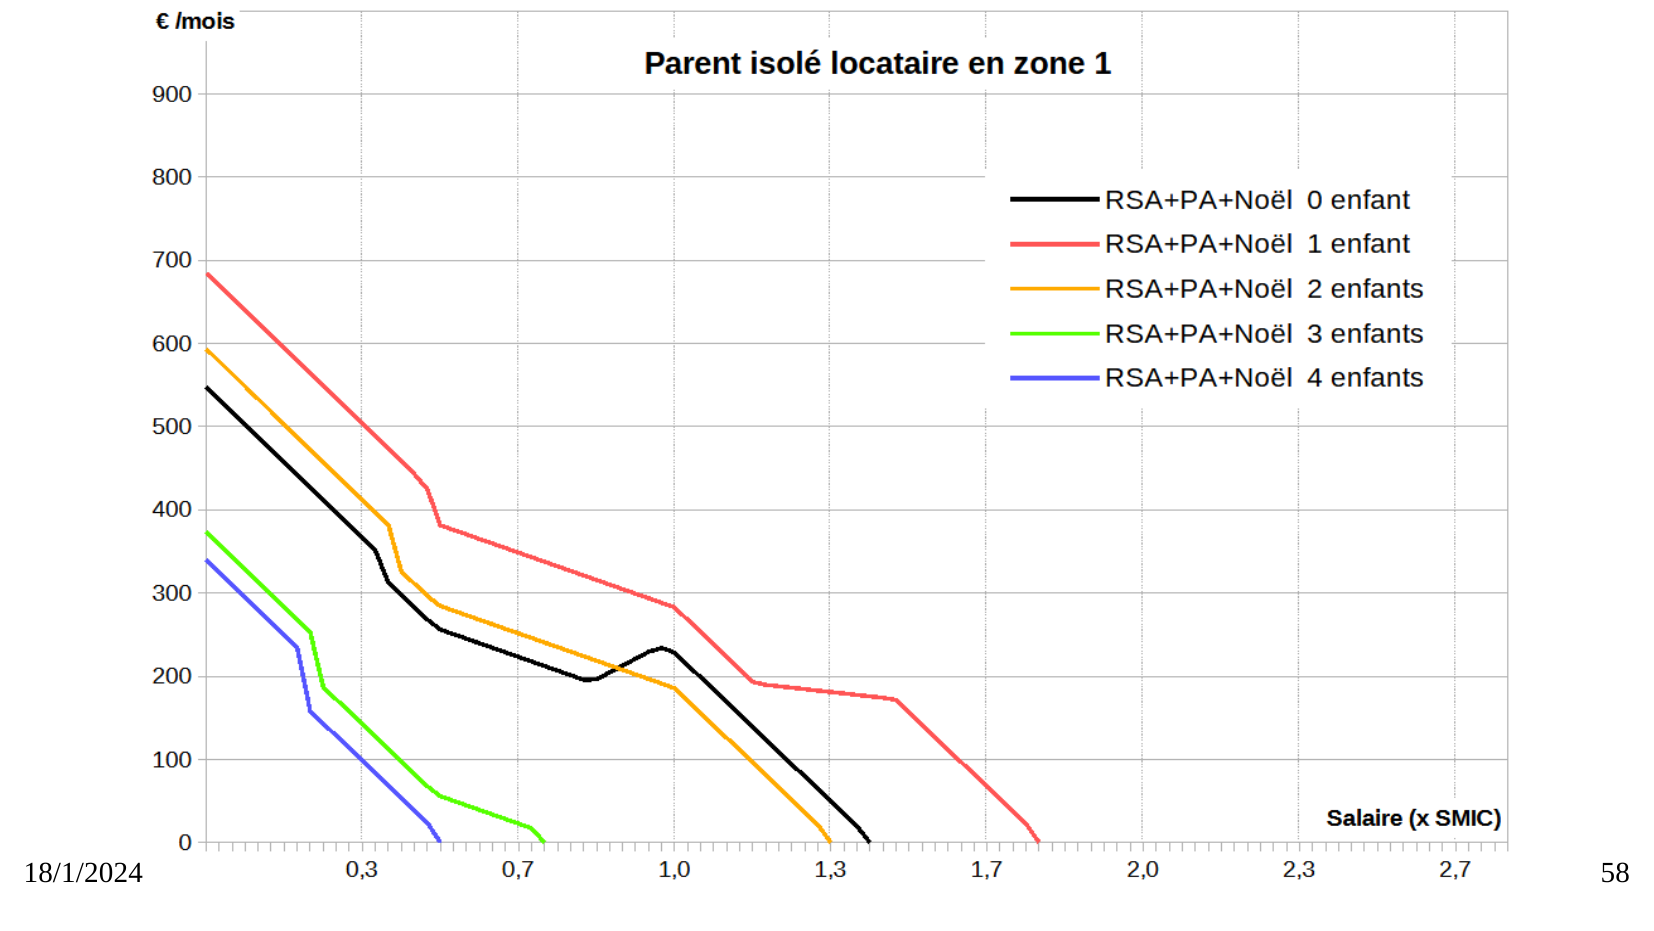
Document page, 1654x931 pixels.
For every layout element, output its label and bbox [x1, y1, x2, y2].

picture [149, 1, 1535, 888]
